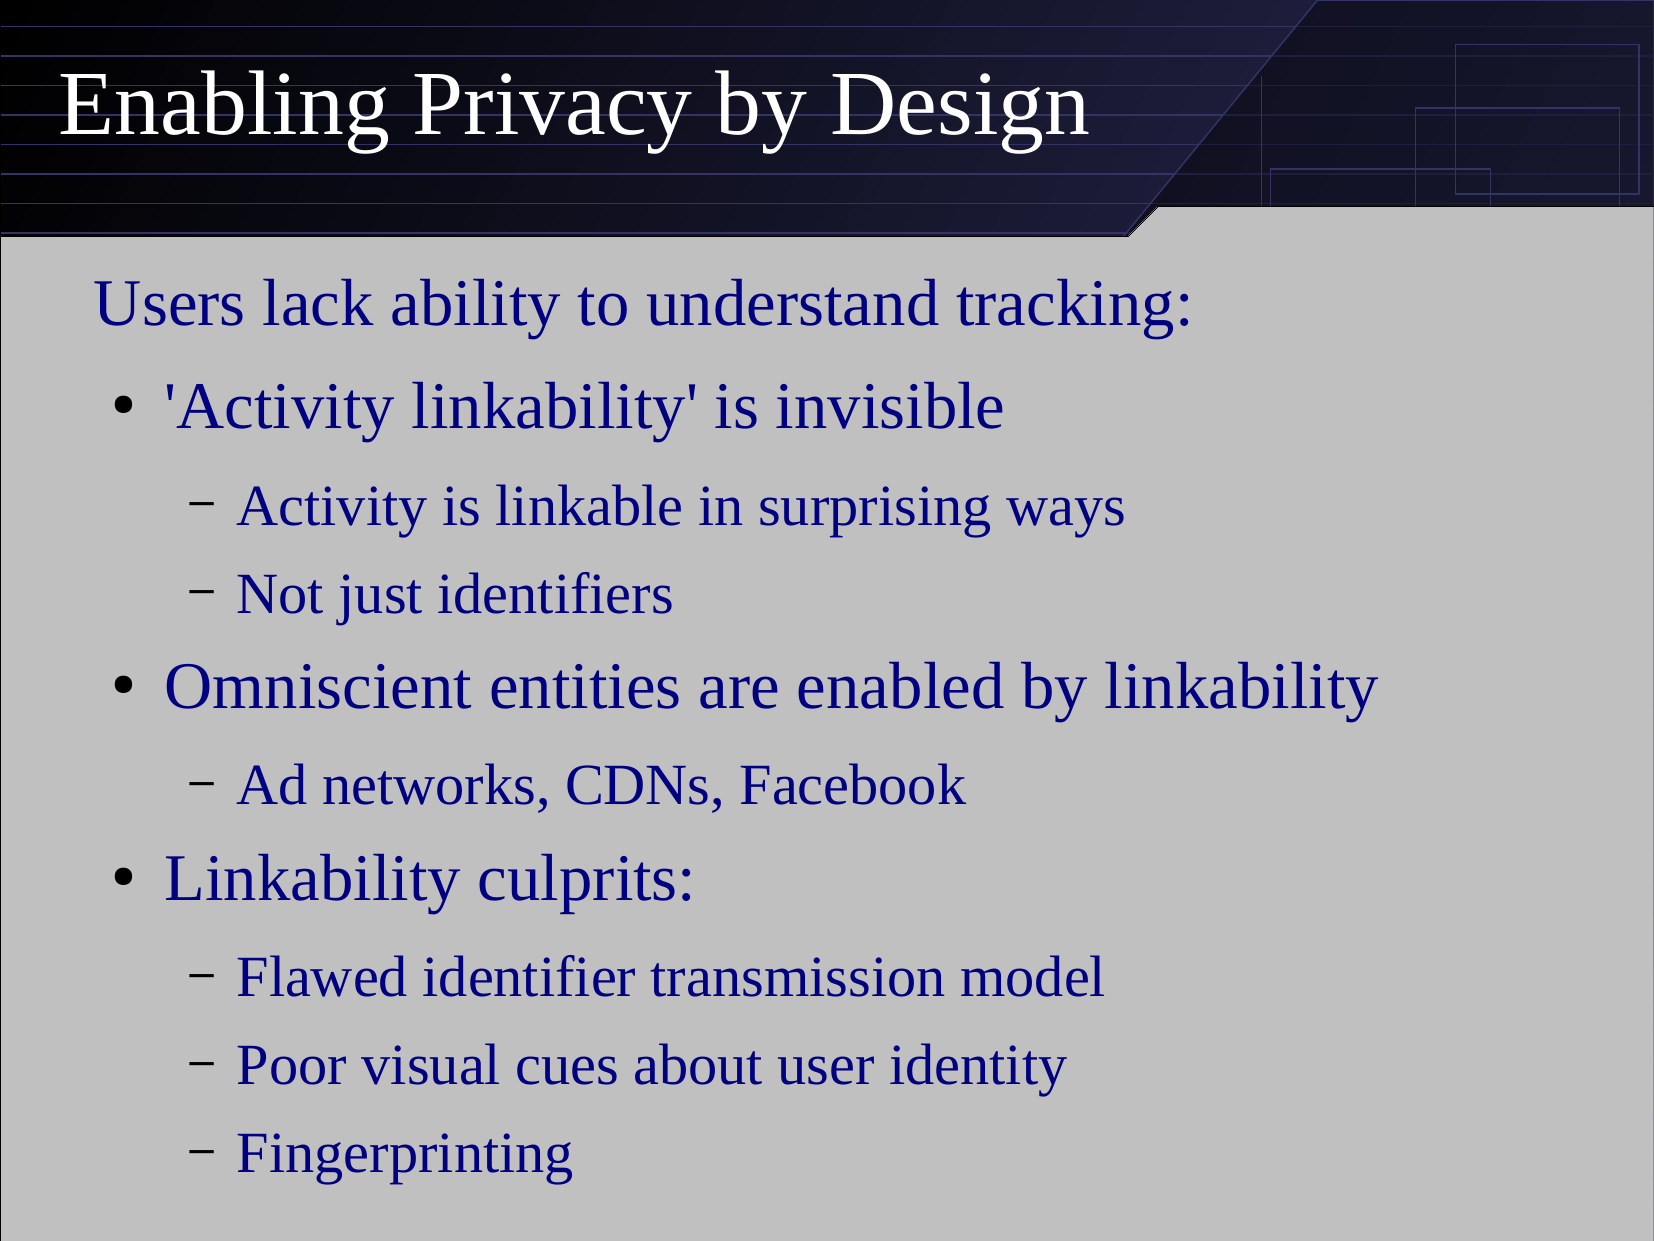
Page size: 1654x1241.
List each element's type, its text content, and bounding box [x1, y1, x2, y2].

list Users lack ability to understand tracking: 'Activity linkability' is invisible Activity is linkable in surprising ways Not just identifiers Omniscient entities are enabled by linkability Ad networks, CDNs, Facebook Linkability culprits: Flawed identifier transmission model Poor visual cues about user identity Fingerprinting [93, 265, 1506, 1186]
title Enabling Privacy by Design [59, 0, 1447, 208]
